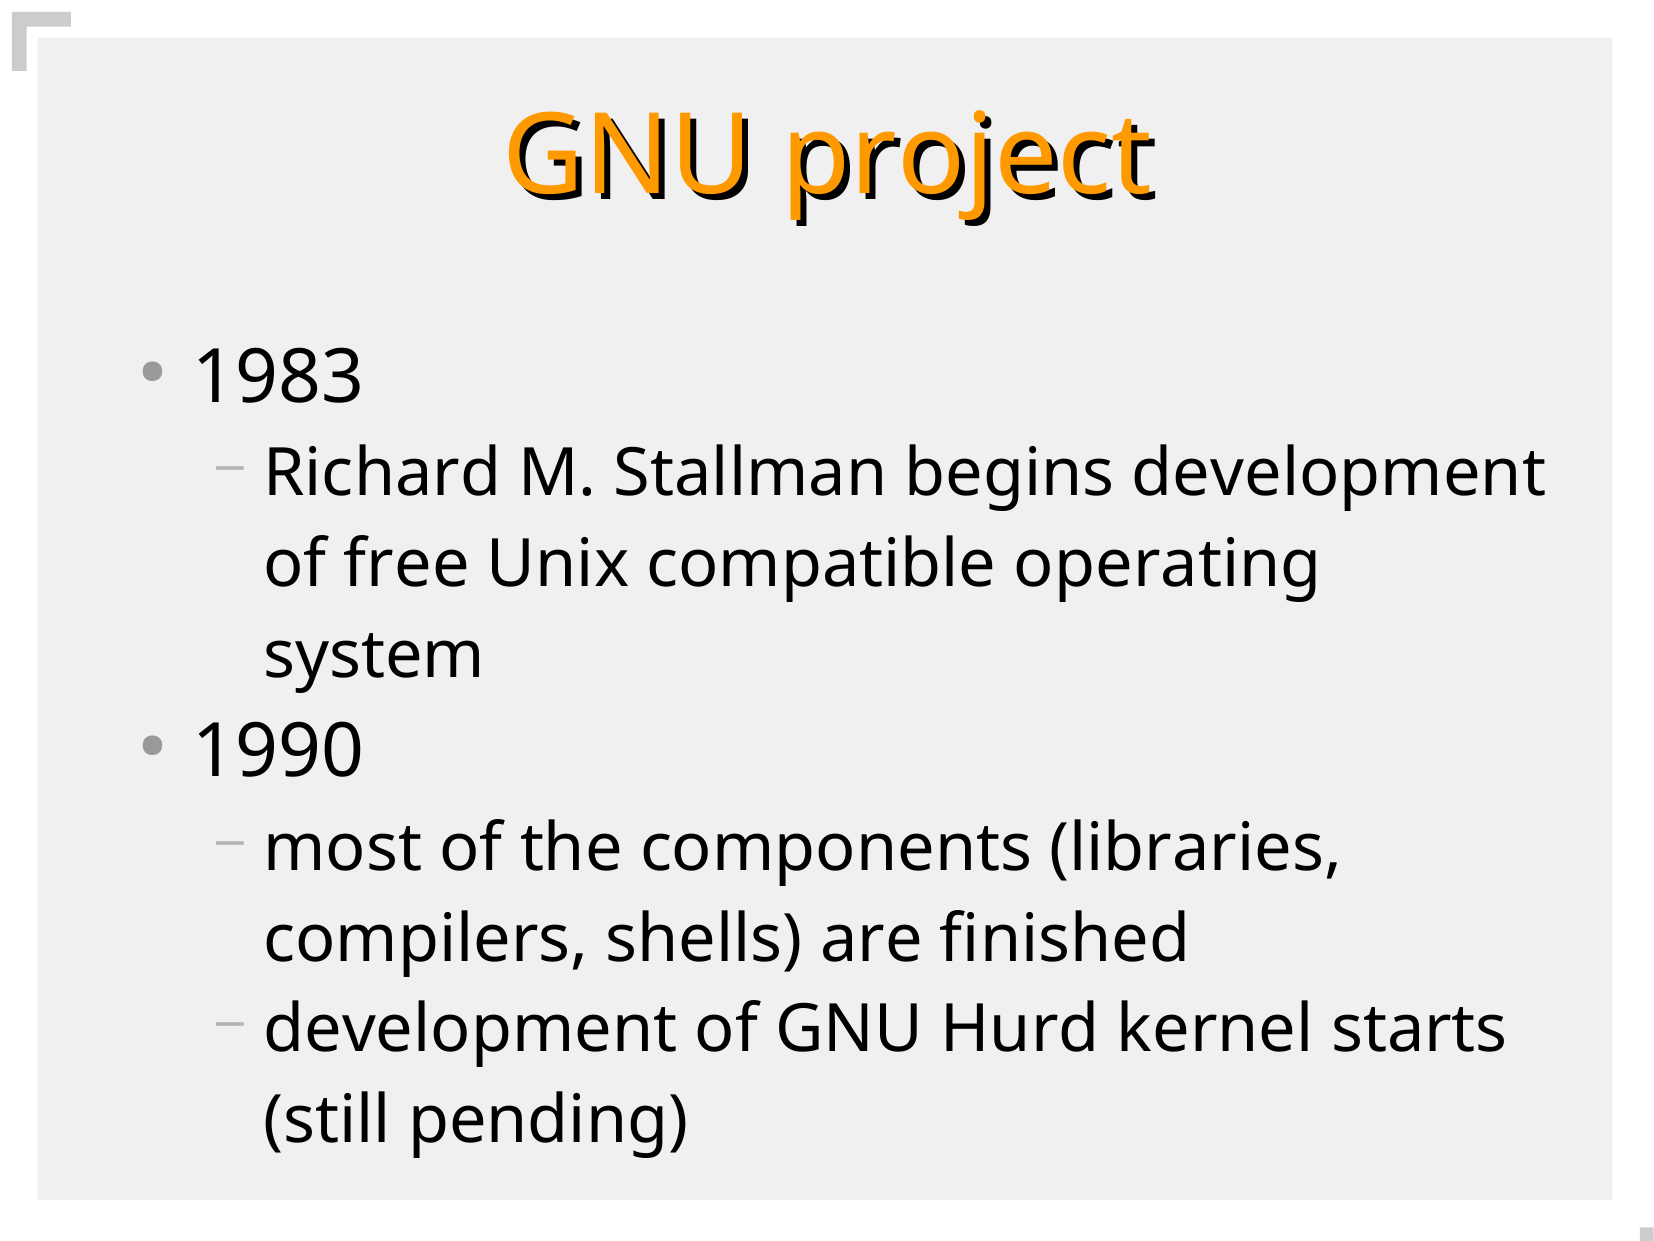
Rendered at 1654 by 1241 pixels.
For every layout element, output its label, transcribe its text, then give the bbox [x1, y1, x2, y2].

list 1983 Richard M. Stallman begins development of free Unix compatible operating system 1990 most of the components (libraries, compilers, shells) are finished development of GNU Hurd kernel starts (still pending) [121, 322, 1561, 1132]
title GNU project [121, 46, 1534, 254]
